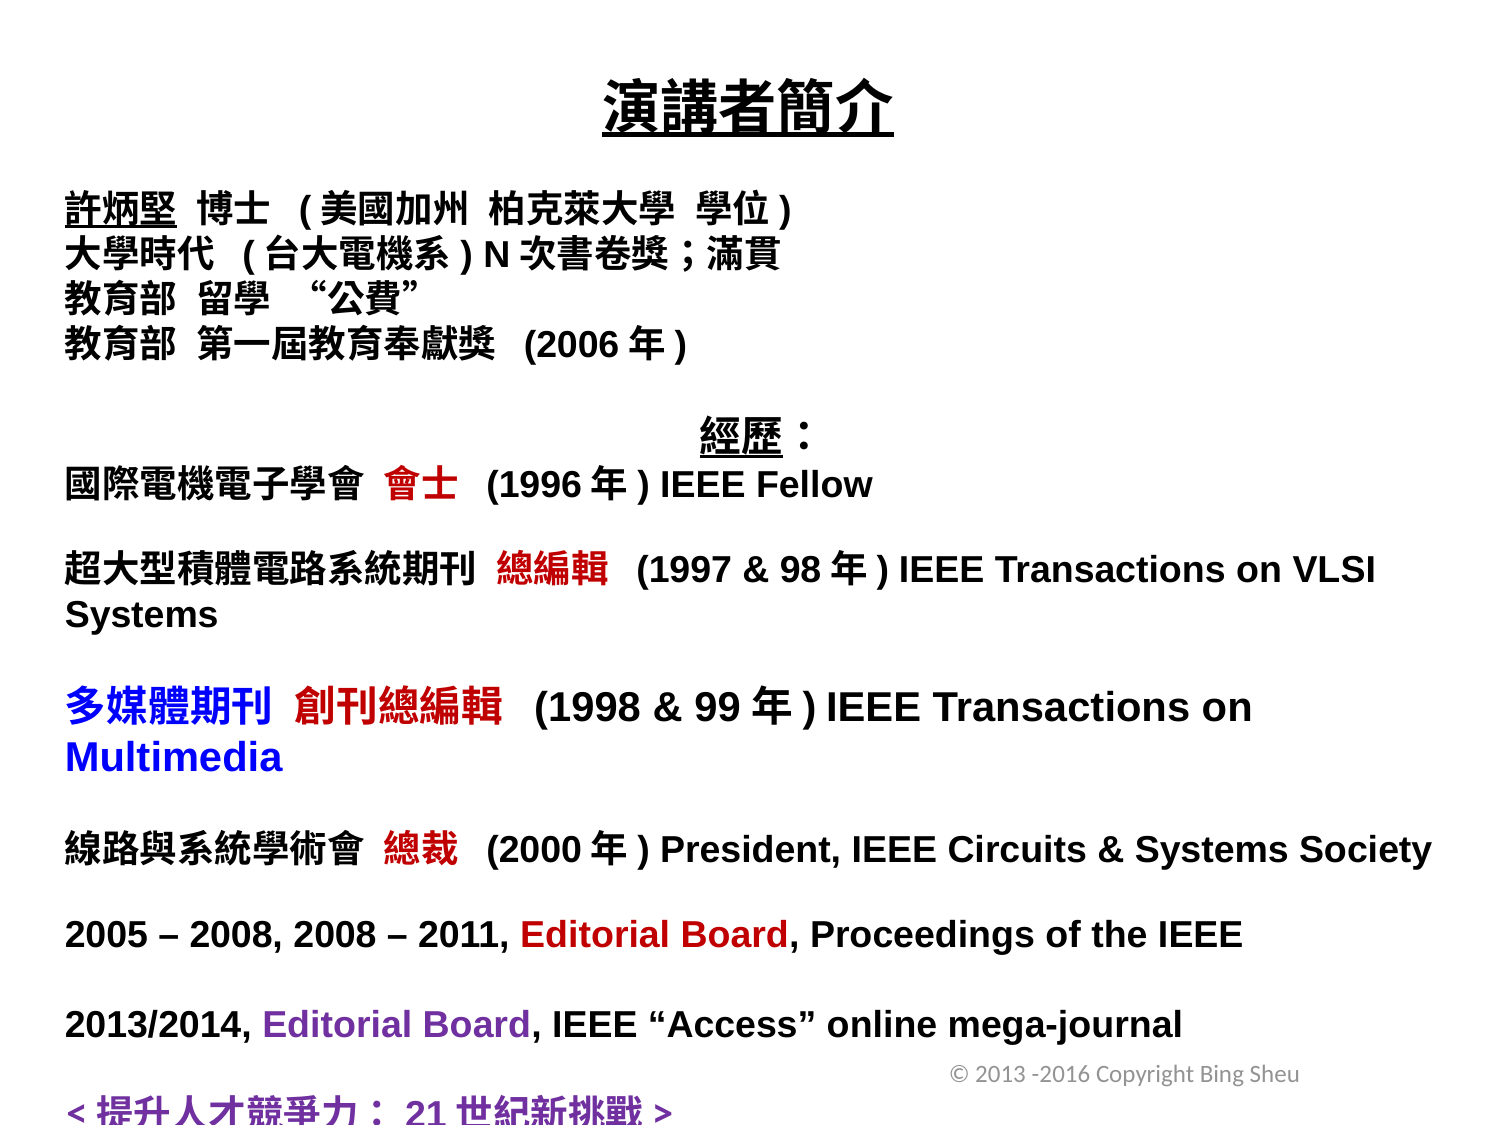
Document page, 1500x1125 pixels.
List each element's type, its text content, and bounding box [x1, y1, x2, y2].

text_box 演講者簡介 許炳堅 博士 (美國加州 柏克萊大學 學位) 大學時代 (台大電機系) N次書卷獎；滿貫 教育部 留學 “公費” 教育部 第一屆教育奉獻獎 (2006年) 經歷： 國際電機電子學會 會士 (1996年) IEEE Fellow 超大型積體電路系統期刊 總編輯 (1997 & 98年) IEEE Transactions on VLSI Systems 多媒體期刊 創刊總編輯 (1998 & 99年) IEEE Transactions on Multimedia 線路與系統學術會 總裁 (2000年) President, IEEE Circuits & Systems Society 2005 – 2008, 2008 – 2011, Editorial Board, Proceedings of the IEEE 2013/2014, Editorial Board, IEEE “Access” online mega-journal <提升人才競爭力：21世紀新挑戰> [49, 62, 1475, 1125]
footer © 2013 -2016 Copyright Bing Sheu [887, 1042, 1363, 1103]
